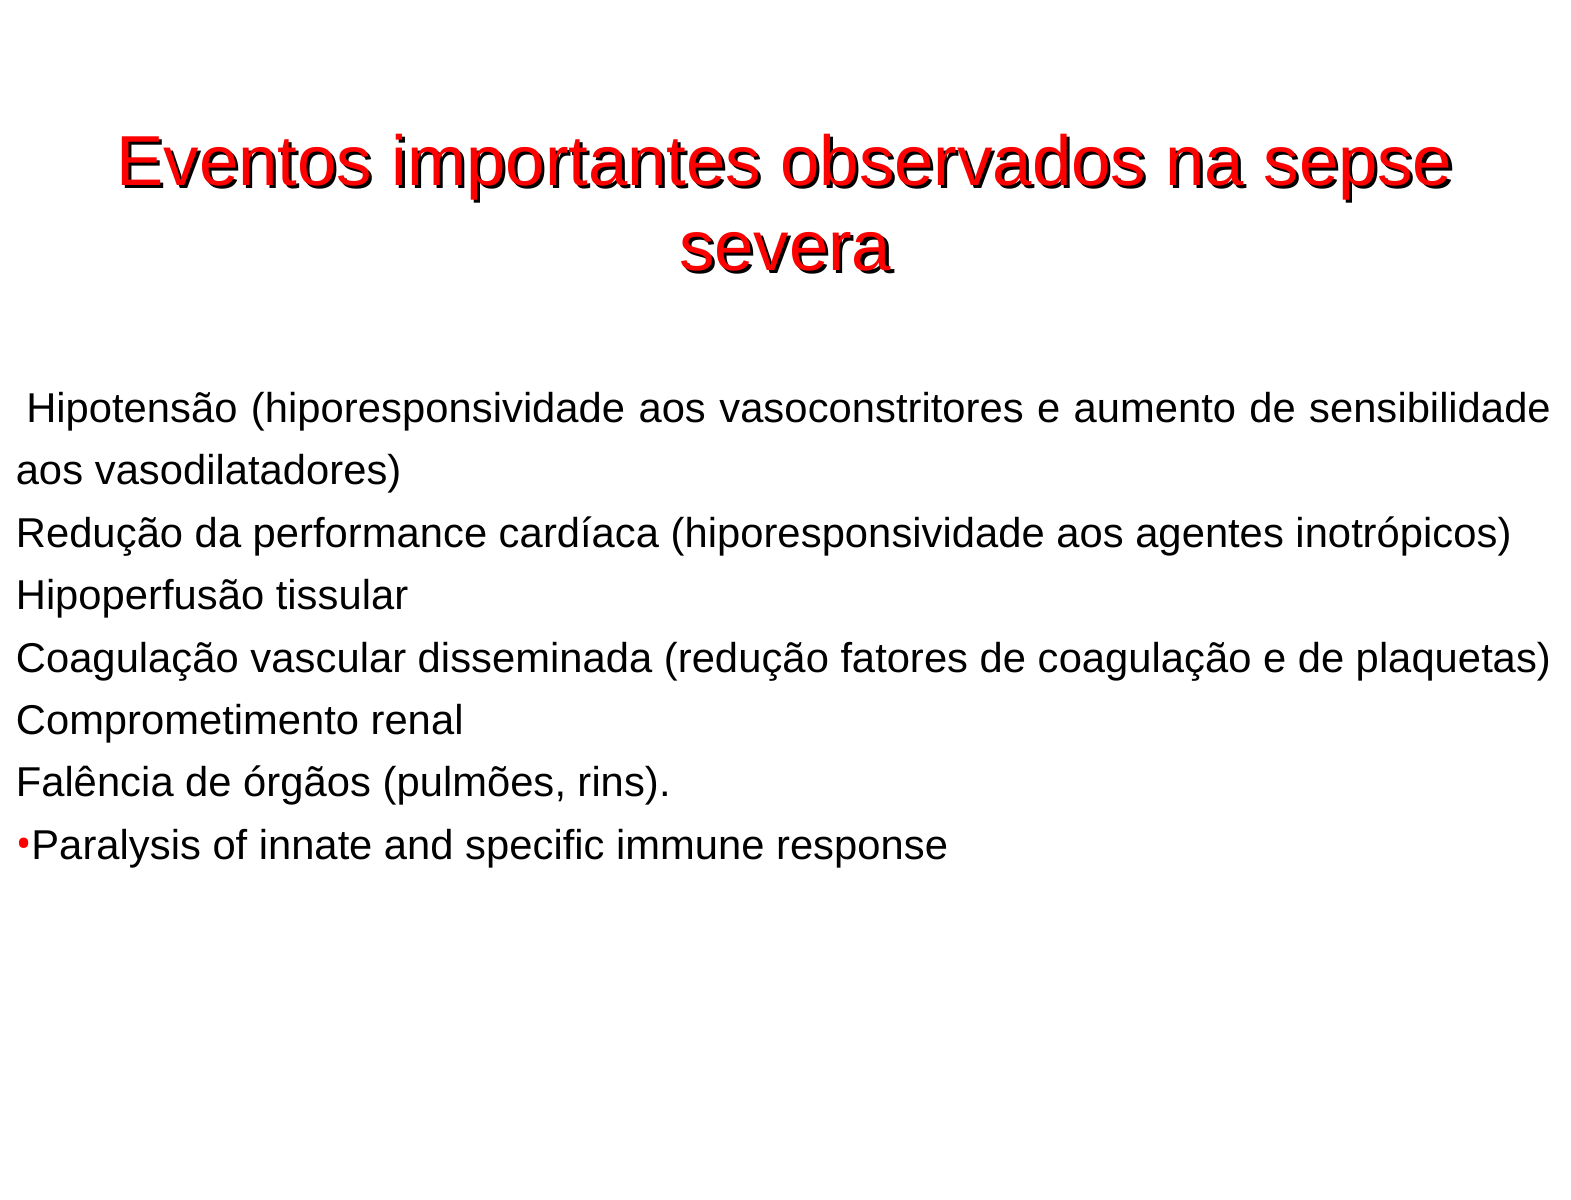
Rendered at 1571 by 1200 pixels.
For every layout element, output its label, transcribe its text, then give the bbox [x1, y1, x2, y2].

text_box Eventos importantes observados na sepse severa [0, 106, 1571, 296]
text_box Hipotensão (hiporesponsividade aos vasoconstritores e aumento de sensibilidade aos vasodilatadores) Redução da performance cardíaca (hiporesponsividade aos agentes inotrópicos) Hipoperfusão tissular Coagulação vascular disseminada (redução fatores de coagulação e de plaquetas) Comprometimento renal Falência de órgãos (pulmões, rins). Paralysis of innate and specific immune response [0, 360, 1571, 1200]
